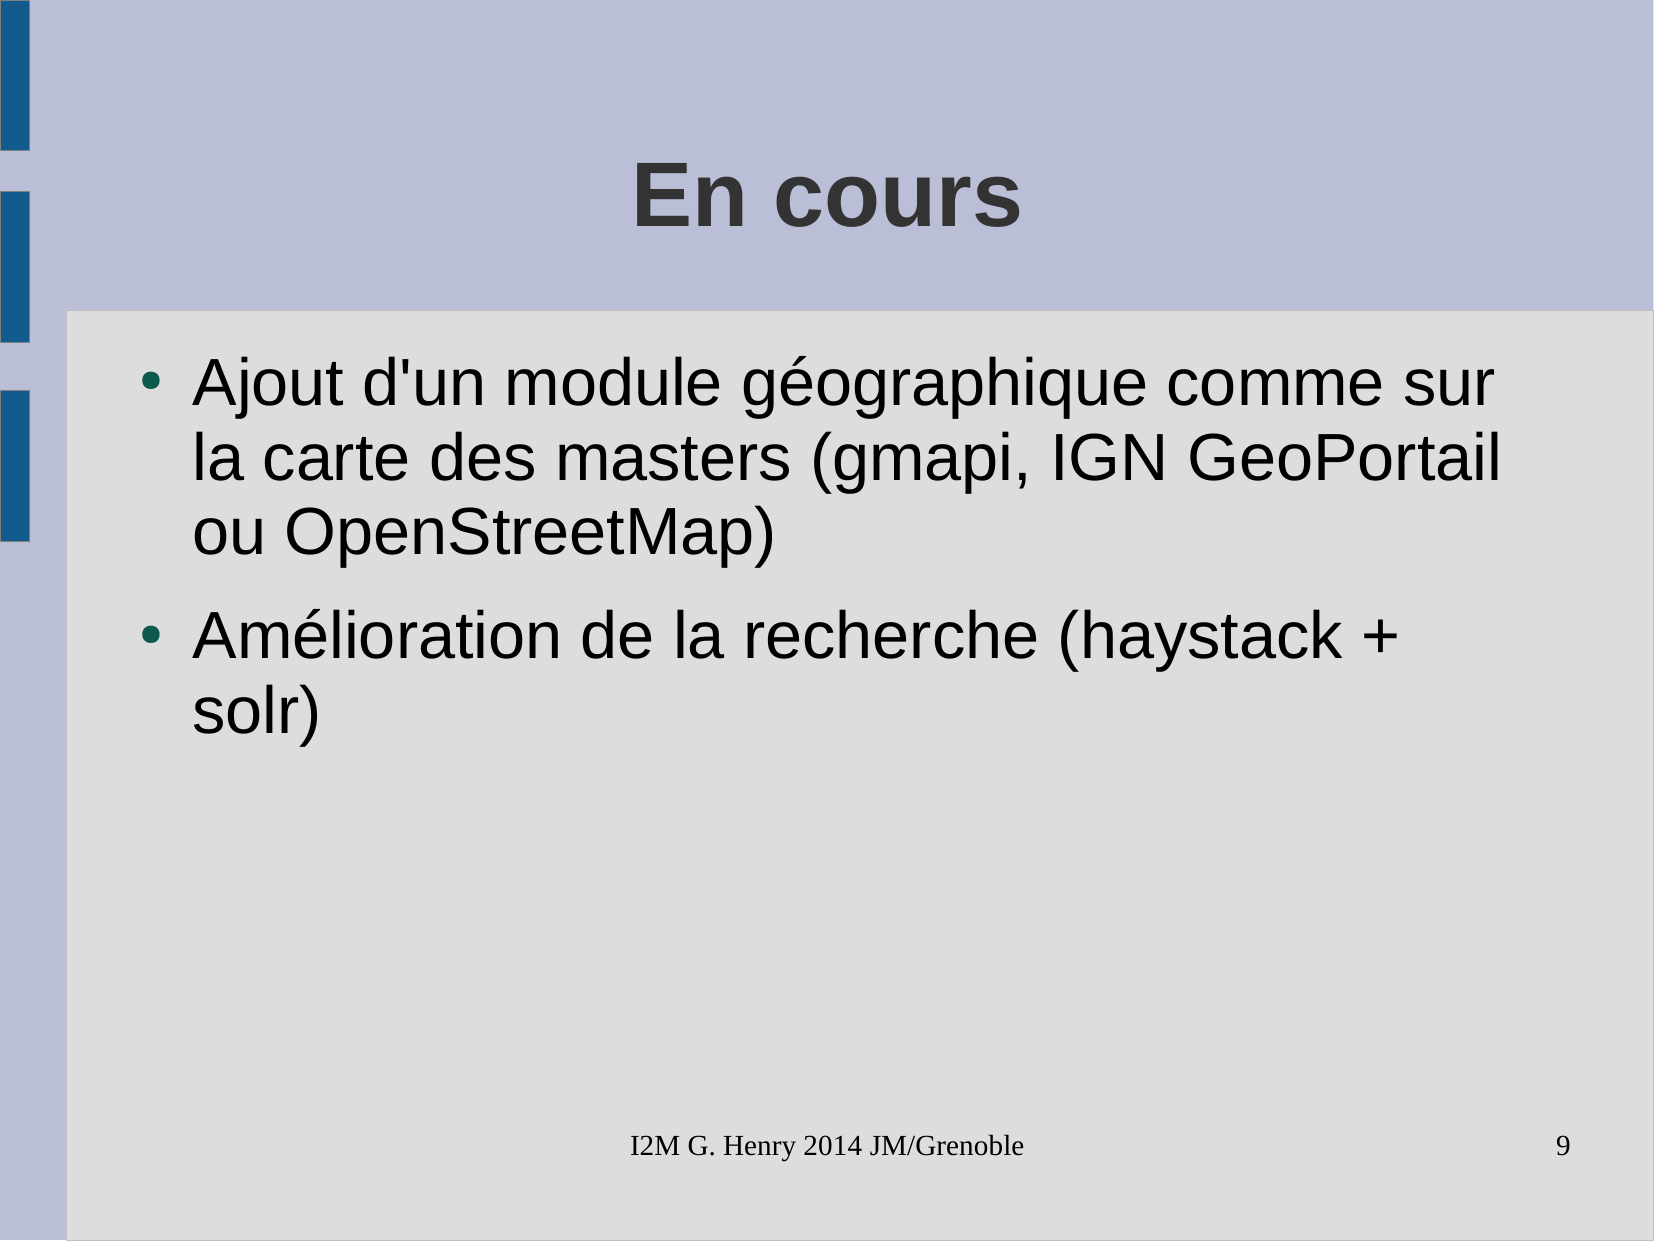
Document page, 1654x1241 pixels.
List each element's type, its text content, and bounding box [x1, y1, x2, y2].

list Ajout d'un module géographique comme sur la carte des masters (gmapi, IGN GeoPortail ou OpenStreetMap) Amélioration de la recherche (haystack + solr) [121, 344, 1534, 1127]
title En cours [121, 91, 1534, 299]
